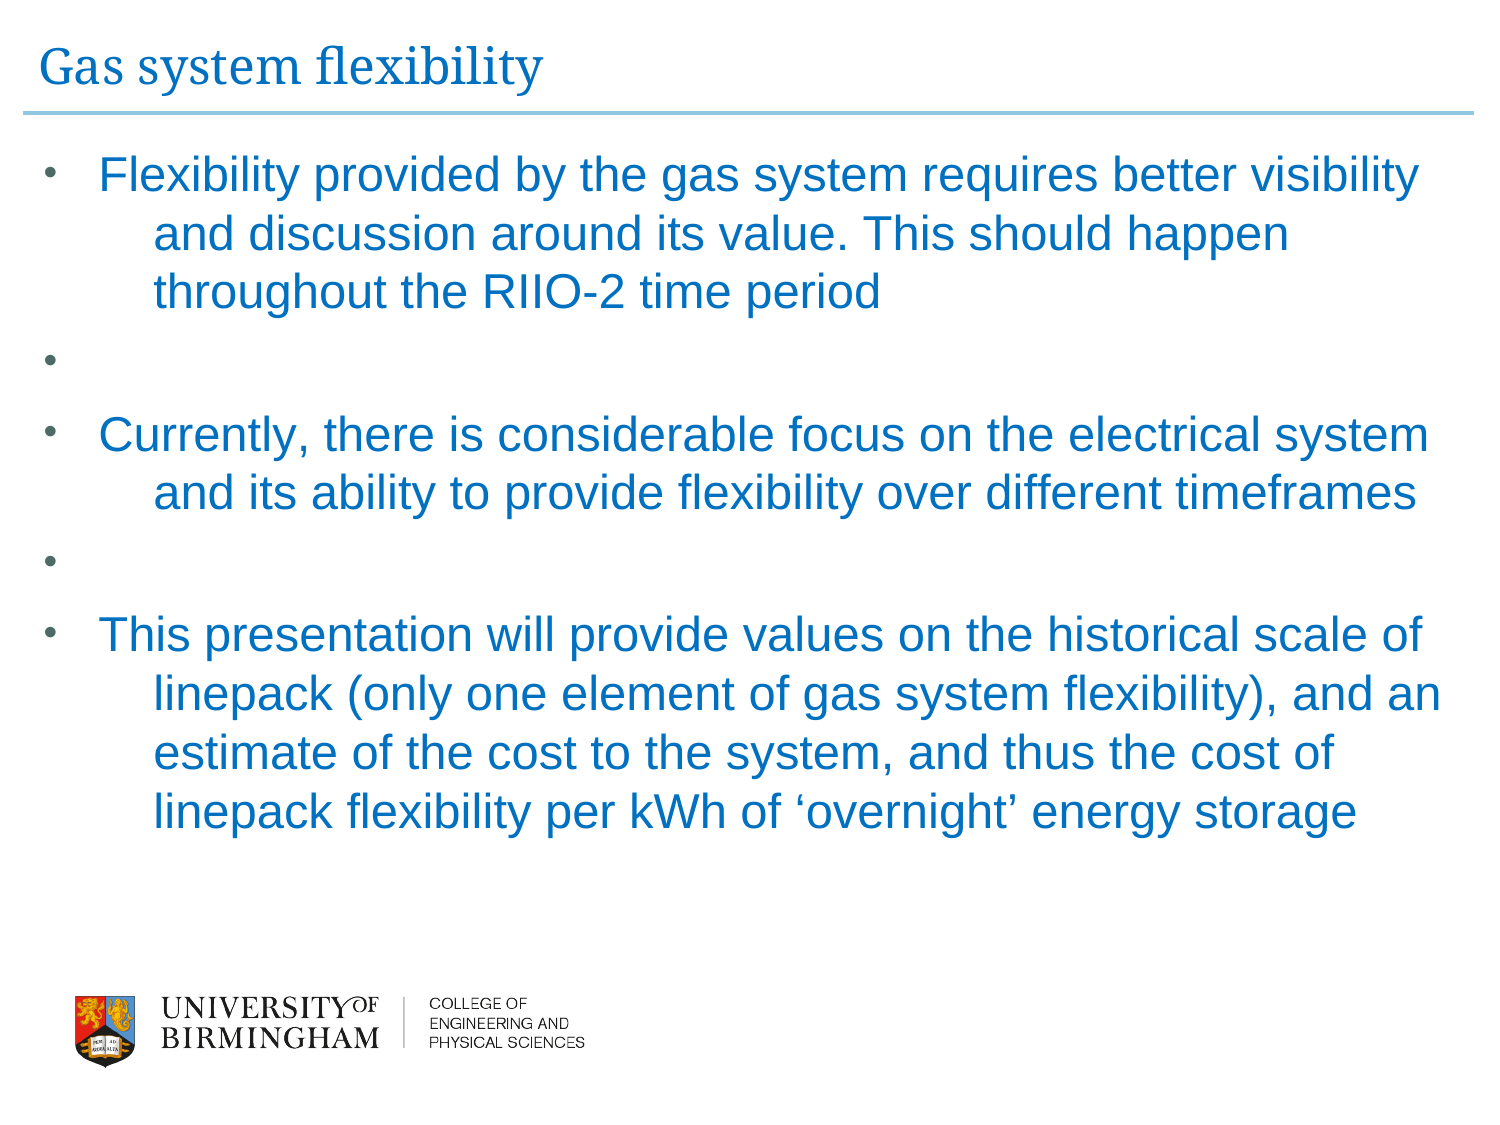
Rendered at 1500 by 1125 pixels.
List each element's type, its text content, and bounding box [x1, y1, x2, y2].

list Flexibility provided by the gas system requires better visibility and discussion around its value. This should happen throughout the RIIO-2 time period Currently, there is considerable focus on the electrical system and its ability to provide flexibility over different timeframes This presentation will provide values on the historical scale of linepack (only one element of gas system flexibility), and an estimate of the cost to the system, and thus the cost of linepack flexibility per kWh of ‘overnight’ energy storage [28, 134, 1474, 858]
title Gas system flexibility [23, 27, 1474, 96]
